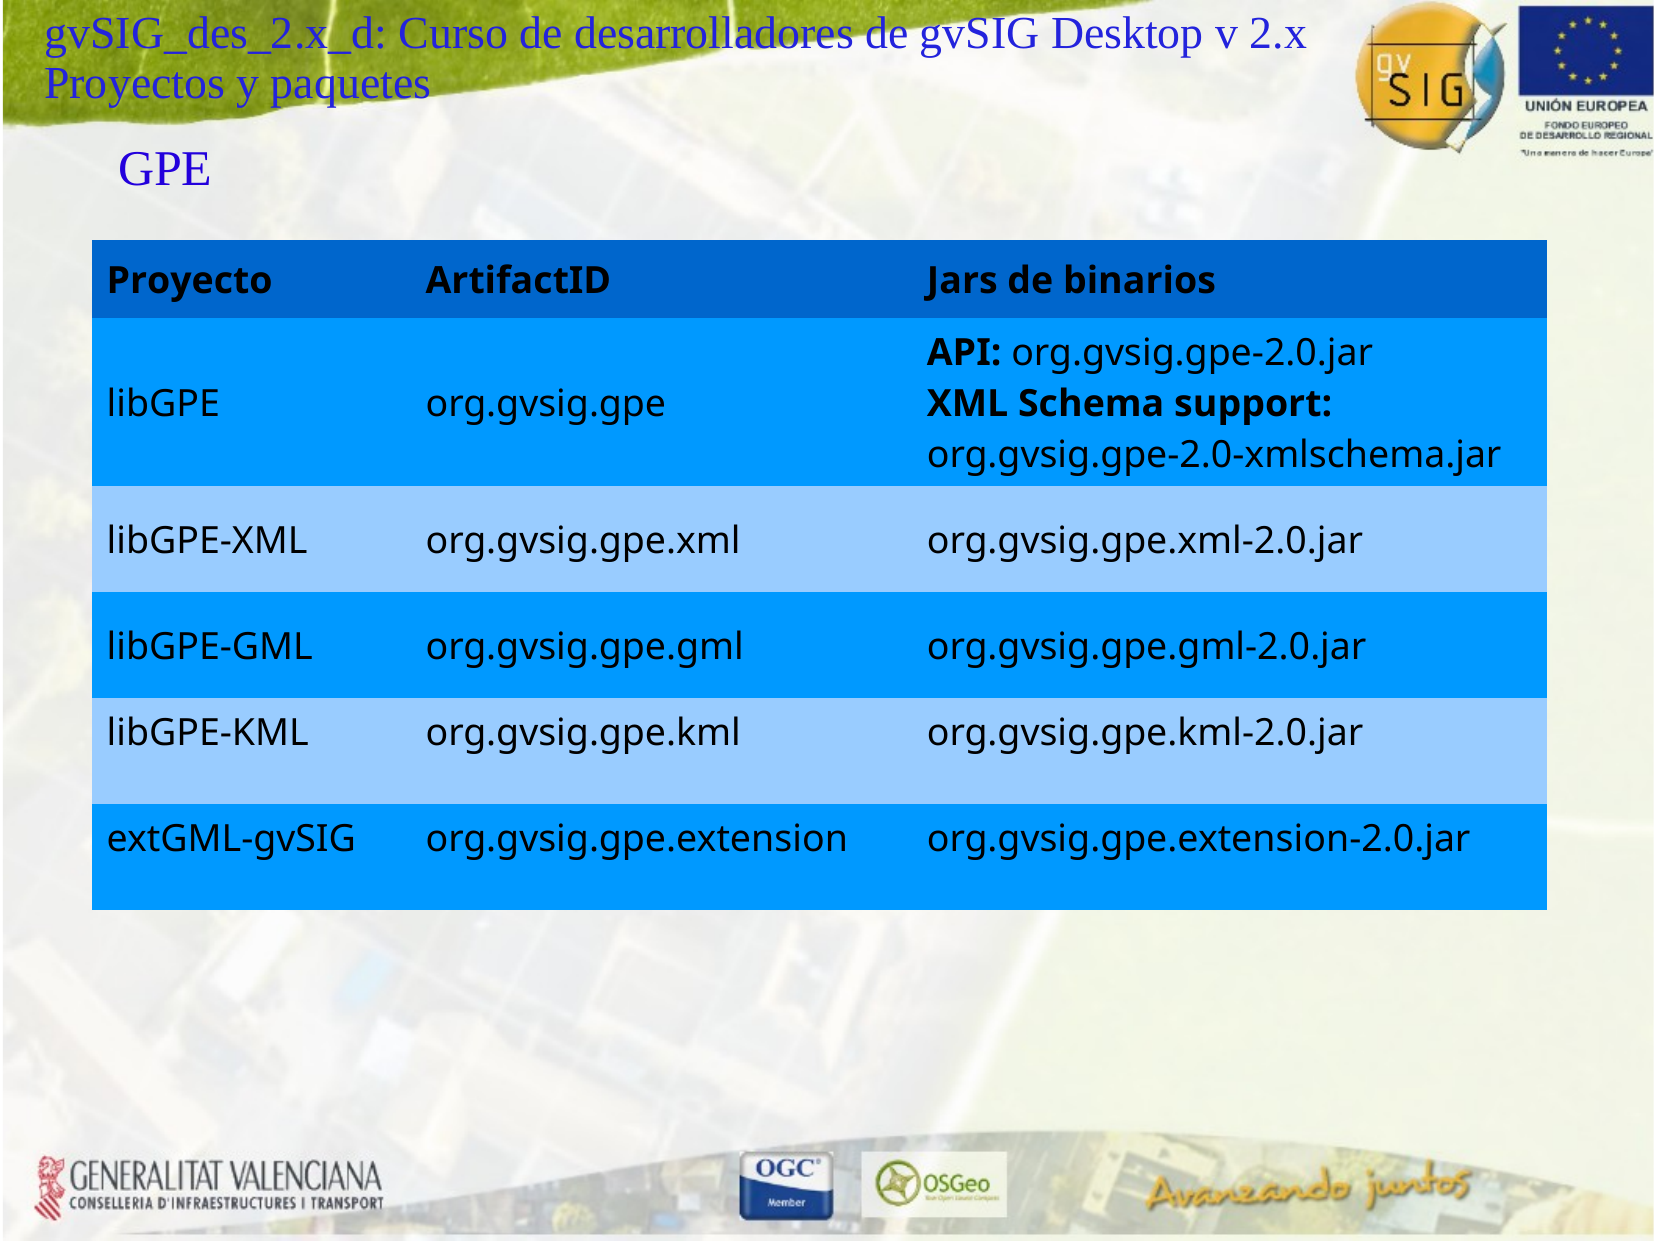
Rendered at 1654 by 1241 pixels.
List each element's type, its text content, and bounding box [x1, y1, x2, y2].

table_cell libGPE [92, 318, 411, 486]
table_cell org.gvsig.gpe.gml-2.0.jar [912, 592, 1547, 698]
table_cell org.gvsig.gpe.kml [411, 698, 912, 804]
table_cell org.gvsig.gpe.xml [411, 486, 912, 592]
table_cell extGML-gvSIG [92, 804, 411, 910]
text_box [59, 324, 1447, 1063]
table_header Proyecto [92, 240, 411, 318]
table_cell org.gvsig.gpe.xml-2.0.jar [912, 486, 1547, 592]
table_cell libGPE-XML [92, 486, 411, 592]
picture [2, 0, 1654, 1241]
table_header Jars de binarios [912, 240, 1547, 318]
table_cell org.gvsig.gpe.kml-2.0.jar [912, 698, 1547, 804]
table_cell org.gvsig.gpe.extension [411, 804, 912, 910]
table_cell API: org.gvsig.gpe-2.0.jar XML Schema support: org.gvsig.gpe-2.0-xmlschema.jar [912, 318, 1547, 486]
table_header ArtifactID [411, 240, 912, 318]
table_cell org.gvsig.gpe [411, 318, 912, 486]
table_cell libGPE-GML [92, 592, 411, 698]
title GPE [118, 94, 1447, 240]
table_cell org.gvsig.gpe.gml [411, 592, 912, 698]
table_cell org.gvsig.gpe.extension-2.0.jar [912, 804, 1547, 910]
table_cell libGPE-KML [92, 698, 411, 804]
